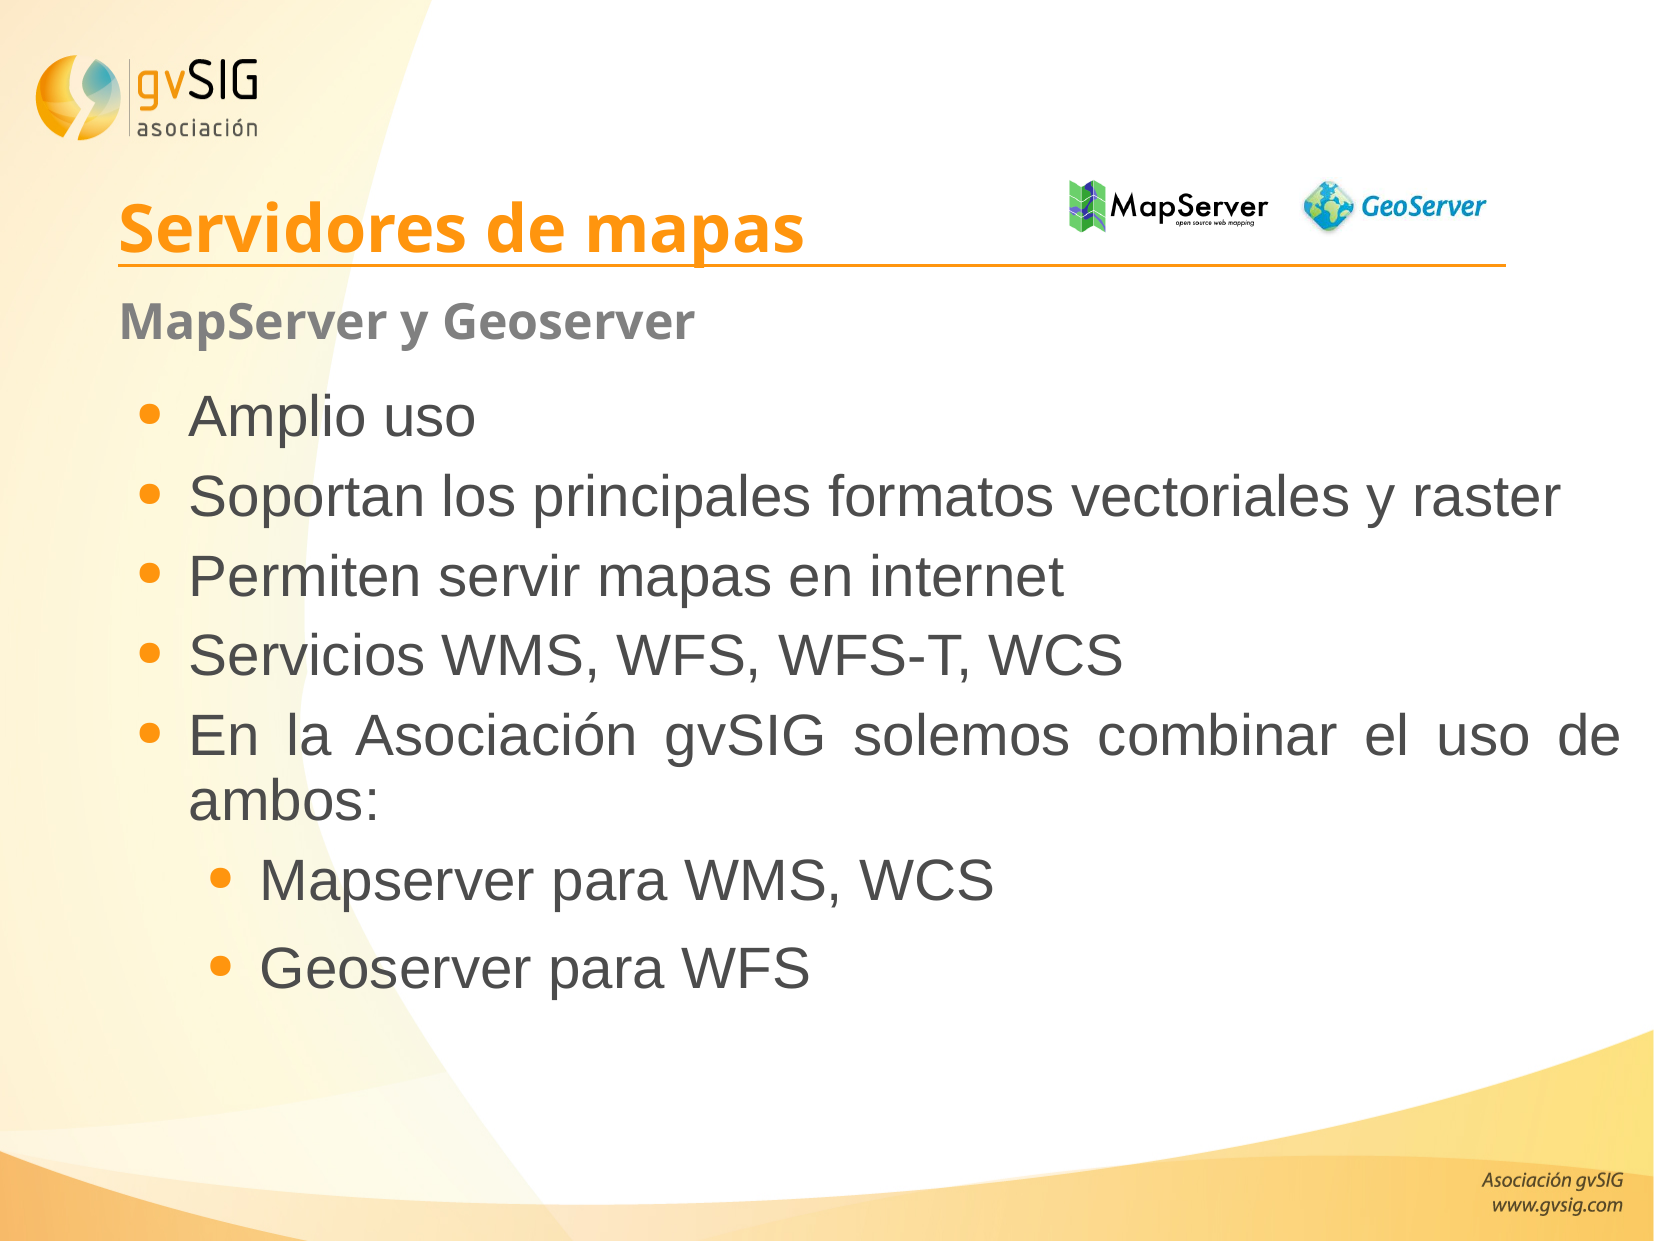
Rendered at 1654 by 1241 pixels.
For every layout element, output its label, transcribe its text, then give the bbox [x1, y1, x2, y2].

title Servidores de mapas [118, 177, 1607, 276]
list Amplio uso Soportan los principales formatos vectoriales y raster Permiten servir mapas en internet Servicios WMS, WFS, WFS-T, WCS En la Asociación gvSIG solemos combinar el uso de ambos: Mapserver para WMS, WCS Geoserver para WFS [118, 383, 1625, 1000]
picture [0, 0, 1654, 1241]
title MapServer y Geoserver [118, 276, 857, 365]
